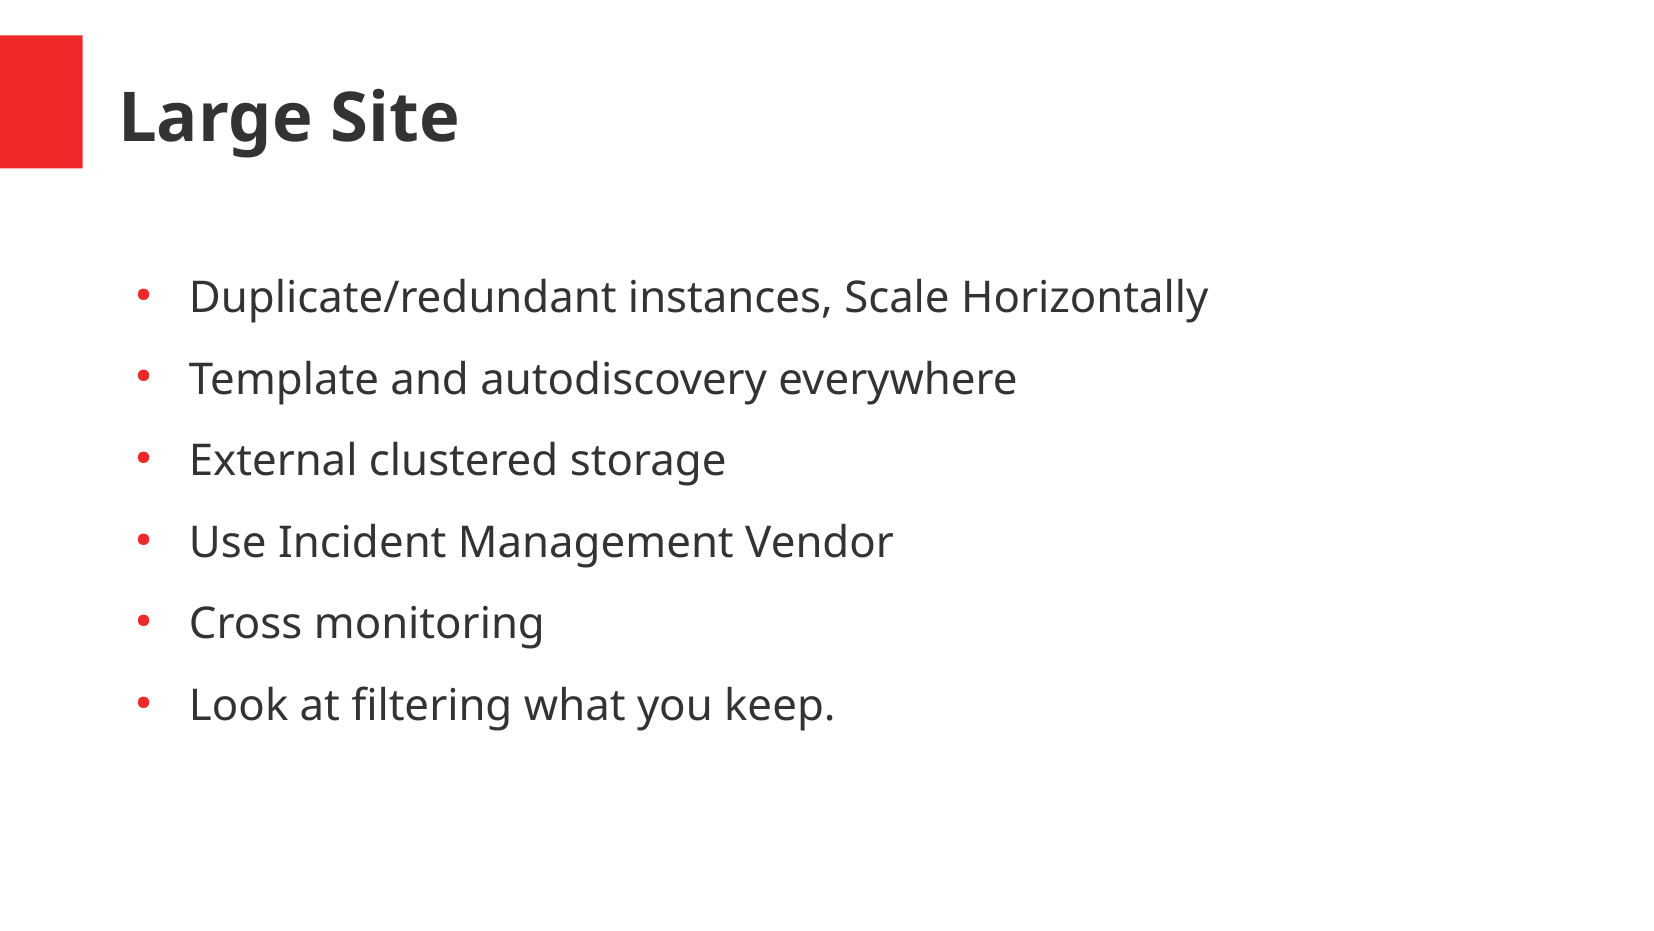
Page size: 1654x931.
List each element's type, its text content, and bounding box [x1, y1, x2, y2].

title Large Site [118, 37, 1571, 193]
list Duplicate/redundant instances, Scale Horizontally Template and autodiscovery everywhere External clustered storage Use Incident Management Vendor Cross monitoring Look at filtering what you keep. [118, 265, 1536, 806]
